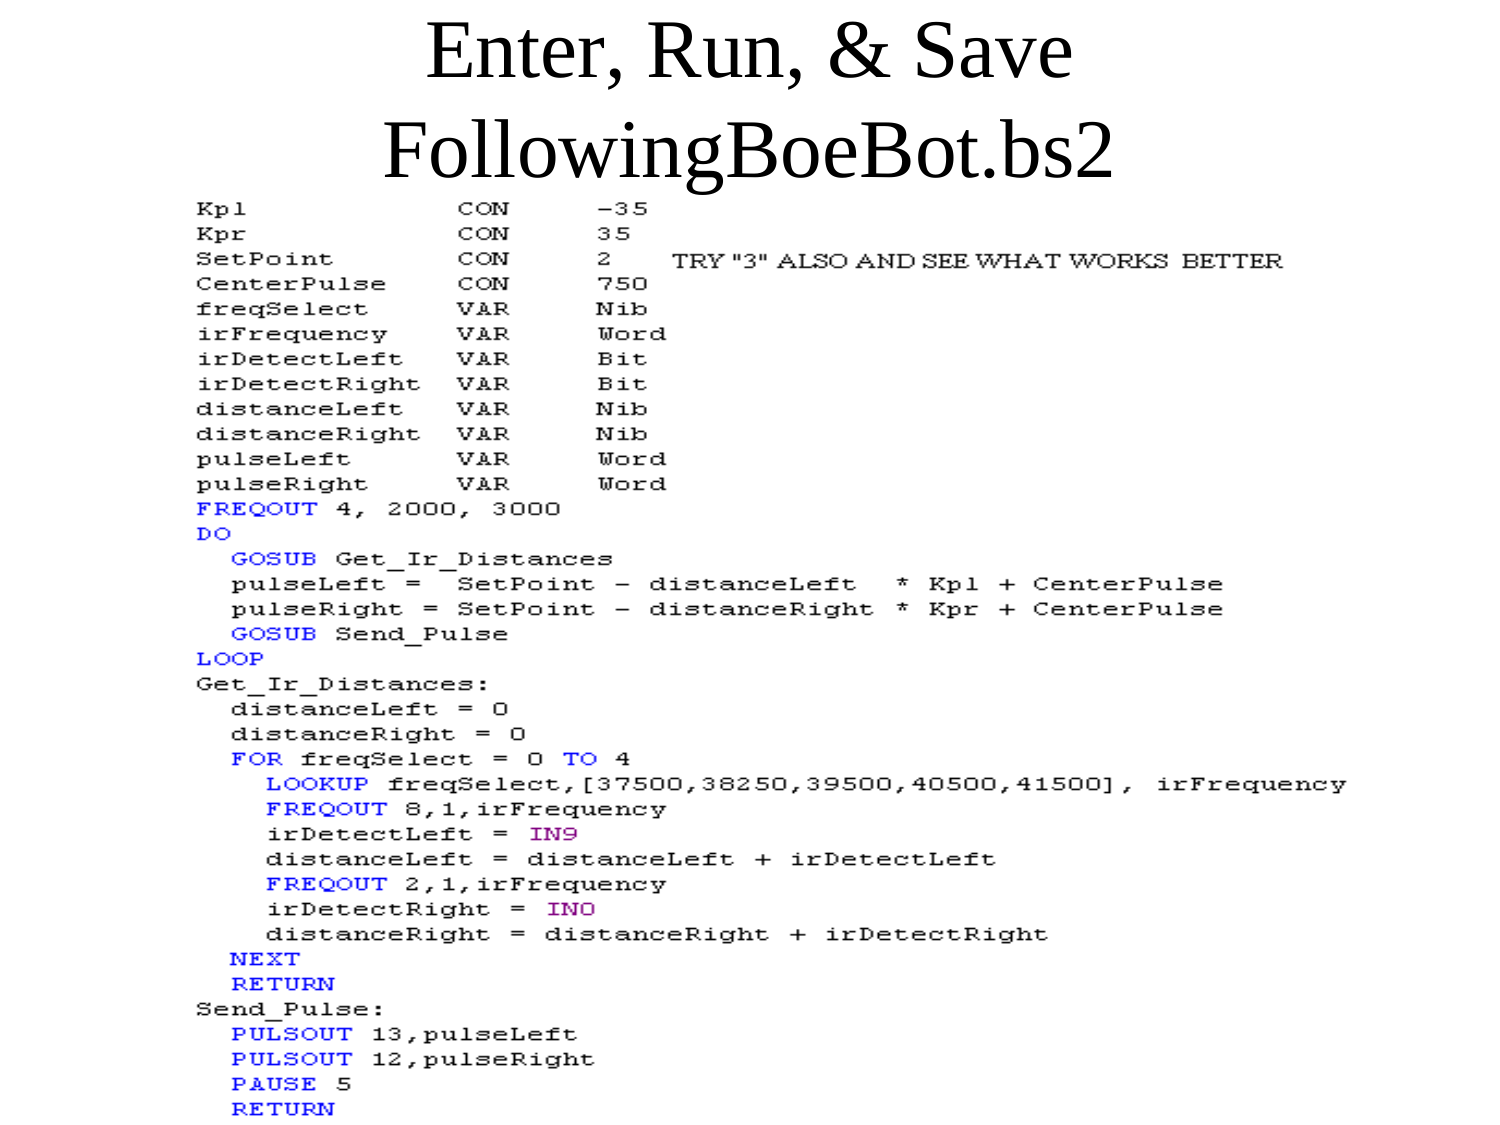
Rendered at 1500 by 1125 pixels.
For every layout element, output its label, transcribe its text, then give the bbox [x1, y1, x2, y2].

title Enter, Run, & Save FollowingBoeBot.bs2 [112, 0, 1388, 202]
picture [187, 198, 1375, 1125]
